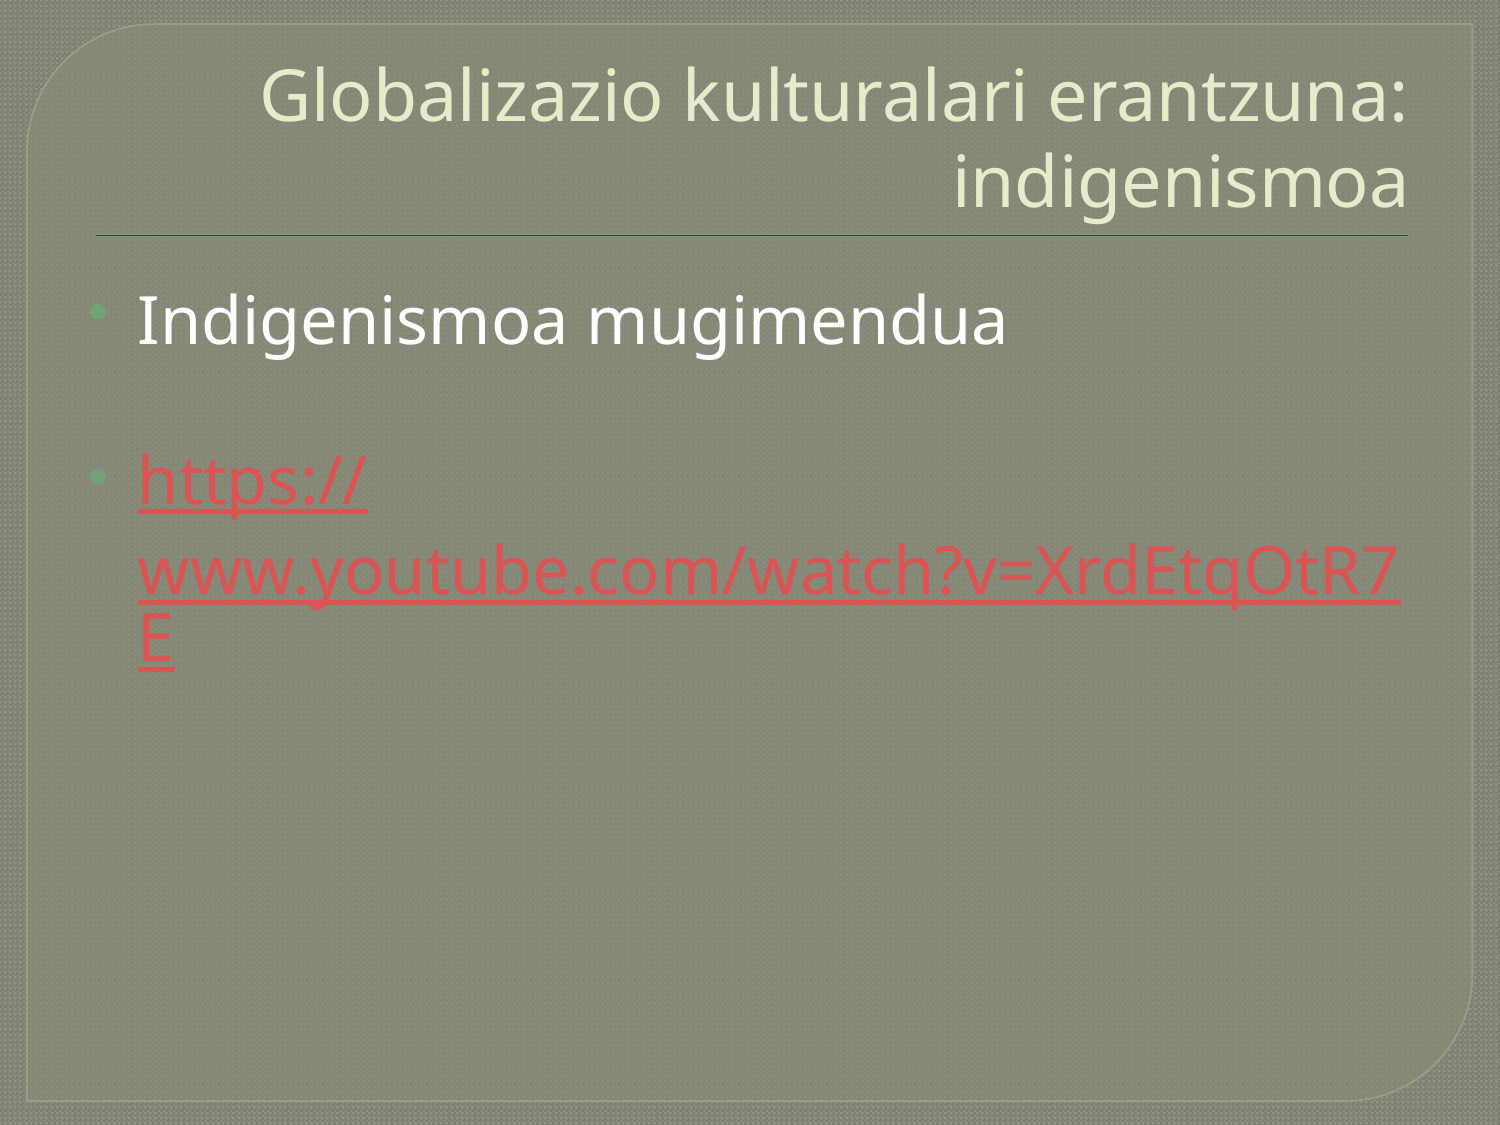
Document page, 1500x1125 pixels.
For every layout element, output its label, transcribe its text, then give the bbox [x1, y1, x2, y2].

title Globalizazio kulturalari erantzuna: indigenismoa [75, 41, 1425, 230]
list Indigenismoa mugimendua https://www.youtube.com/watch?v=XrdEtqOtR7E [75, 270, 1425, 1013]
picture [0, 0, 1500, 1125]
